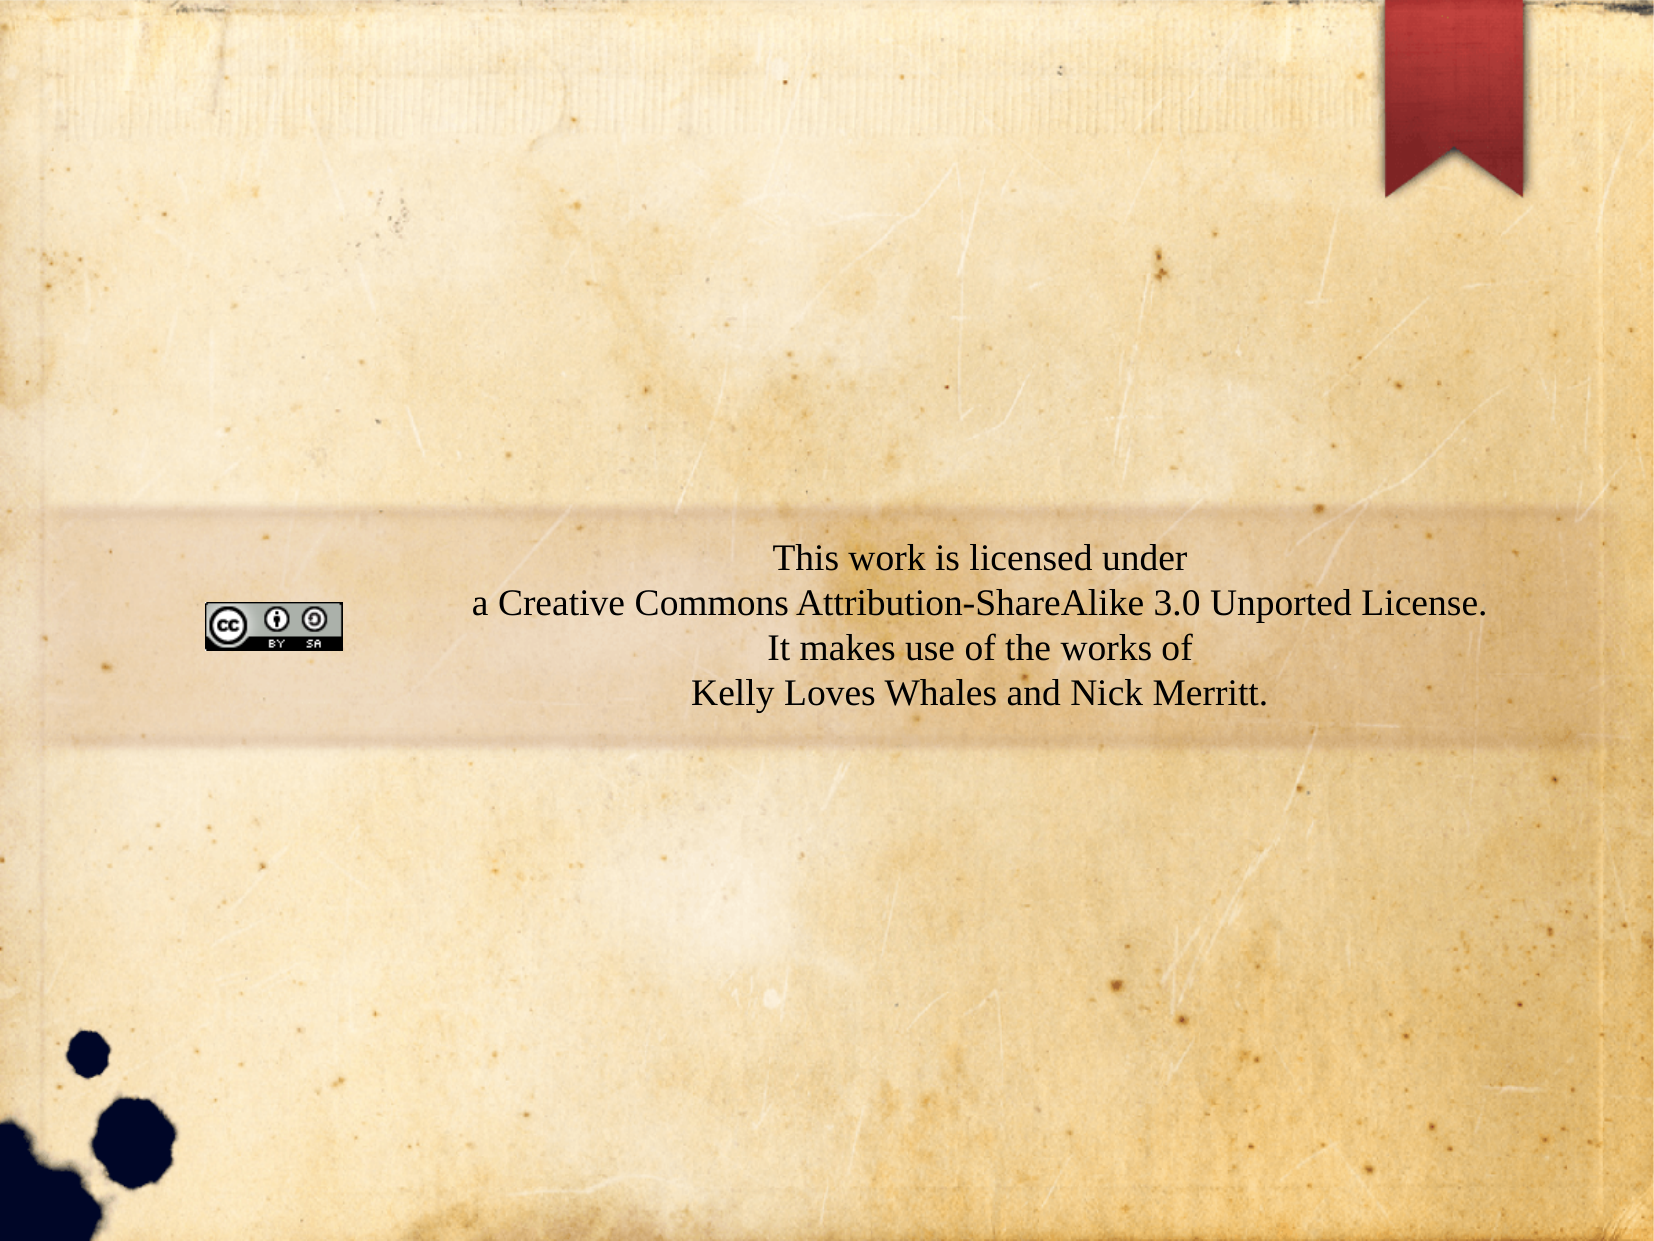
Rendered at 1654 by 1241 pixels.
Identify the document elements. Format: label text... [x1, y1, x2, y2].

picture [205, 602, 343, 651]
title This work is licensed under a Creative Commons Attribution-ShareAlike 3.0 Unported License. It makes use of the works of Kelly Loves Whales and Nick Merritt. [431, 519, 1530, 727]
